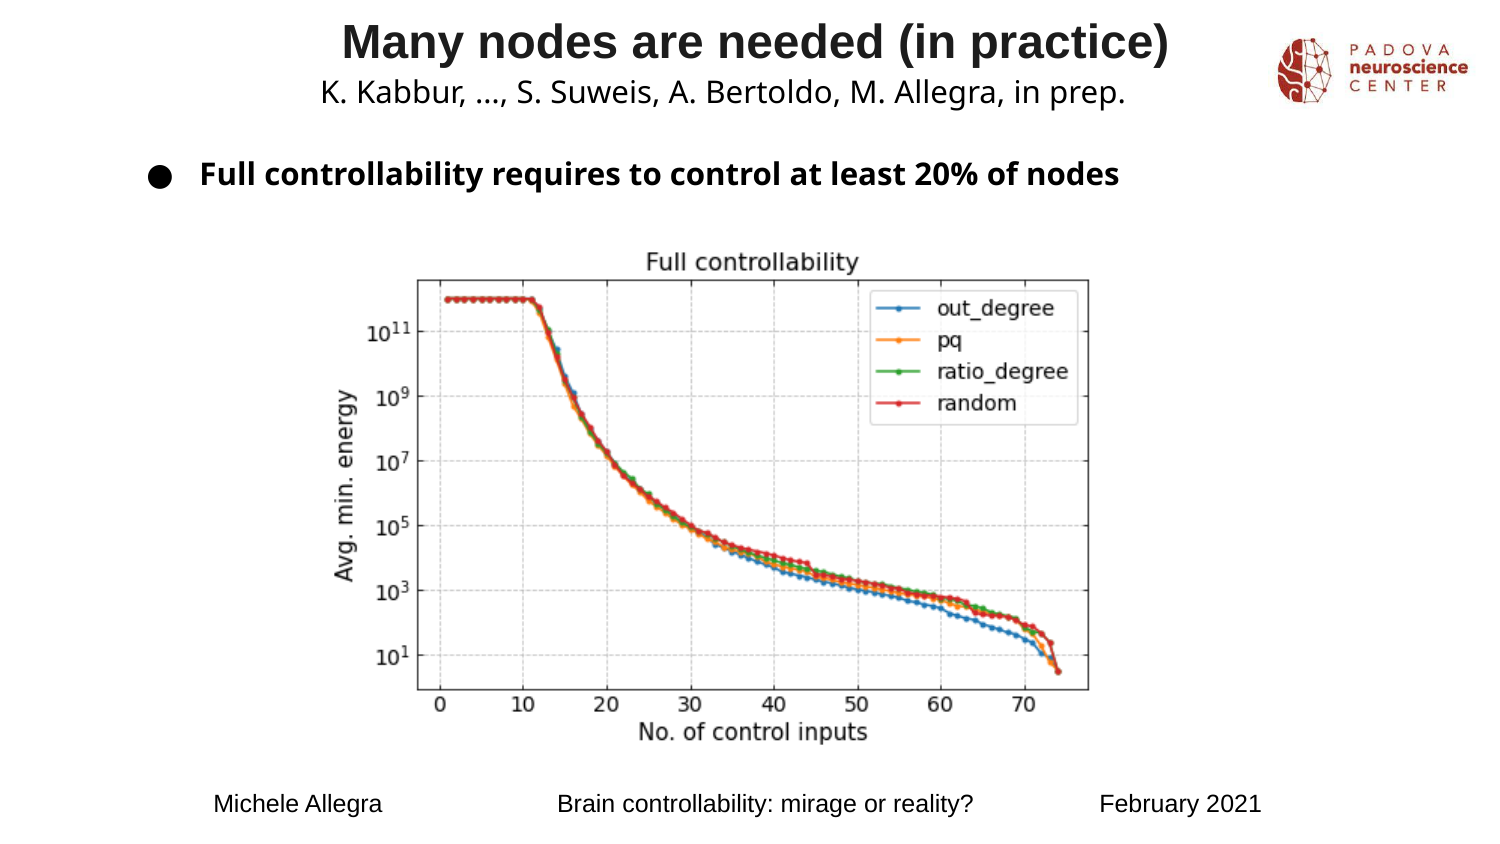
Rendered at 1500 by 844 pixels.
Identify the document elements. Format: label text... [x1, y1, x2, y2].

picture [309, 215, 1175, 757]
text_box K. Kabbur, …, S. Suweis, A. Bertoldo, M. Allegra, in prep. [230, 56, 1299, 125]
picture [1268, 10, 1476, 123]
text_box Full controllability requires to control at least 20% of nodes [109, 31, 1241, 715]
text_box Michele Allegra Brain controllability: mirage or reality? February 2021 [64, 776, 1415, 828]
text_box Many nodes are needed (in practice) [62, 0, 1450, 82]
